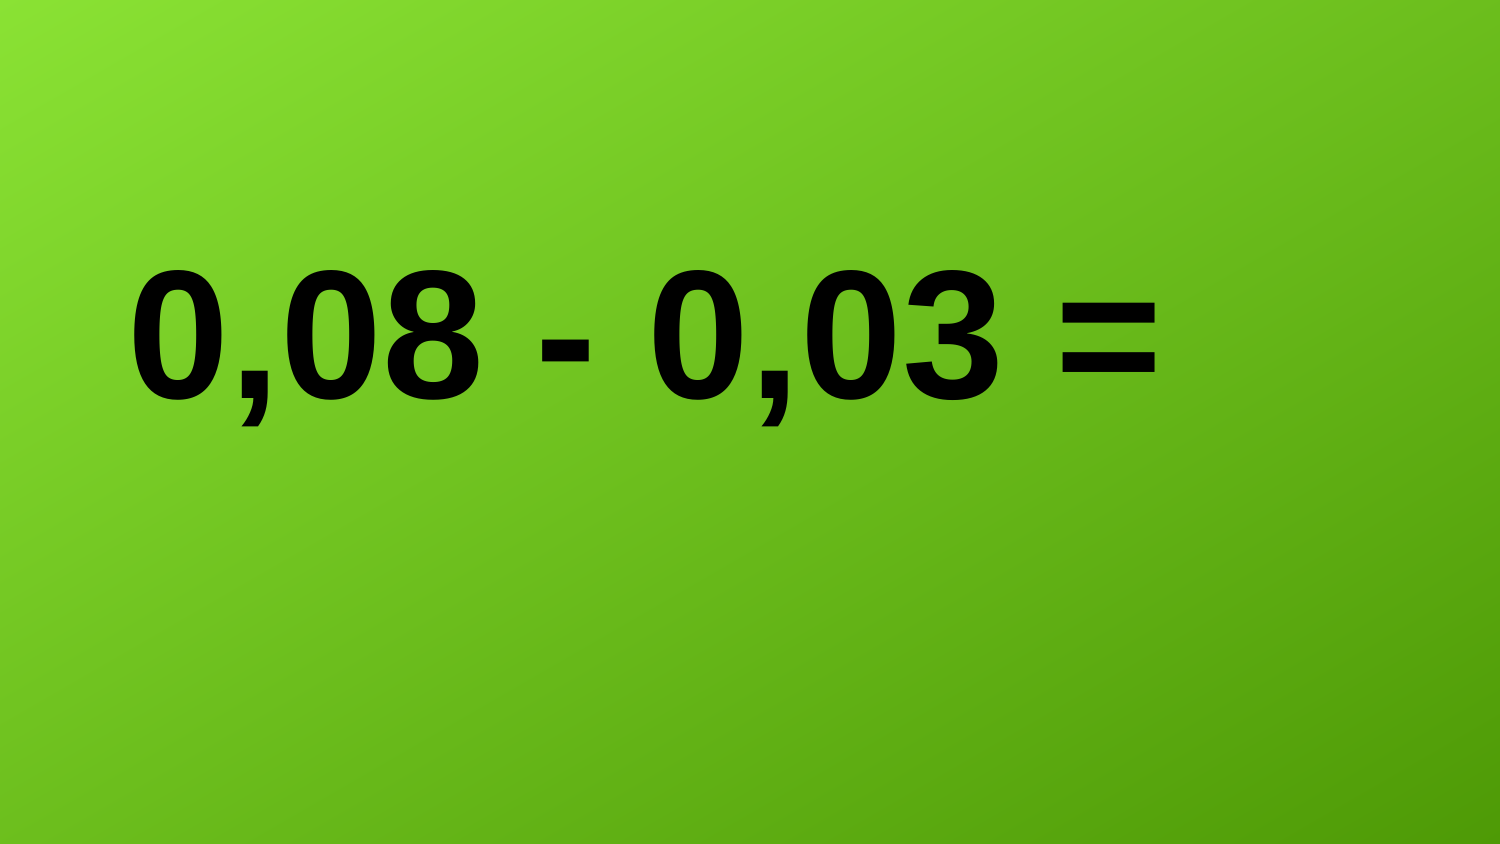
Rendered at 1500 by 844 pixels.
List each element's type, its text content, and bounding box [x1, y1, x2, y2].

title 0,08 - 0,03 = [112, 259, 1388, 450]
